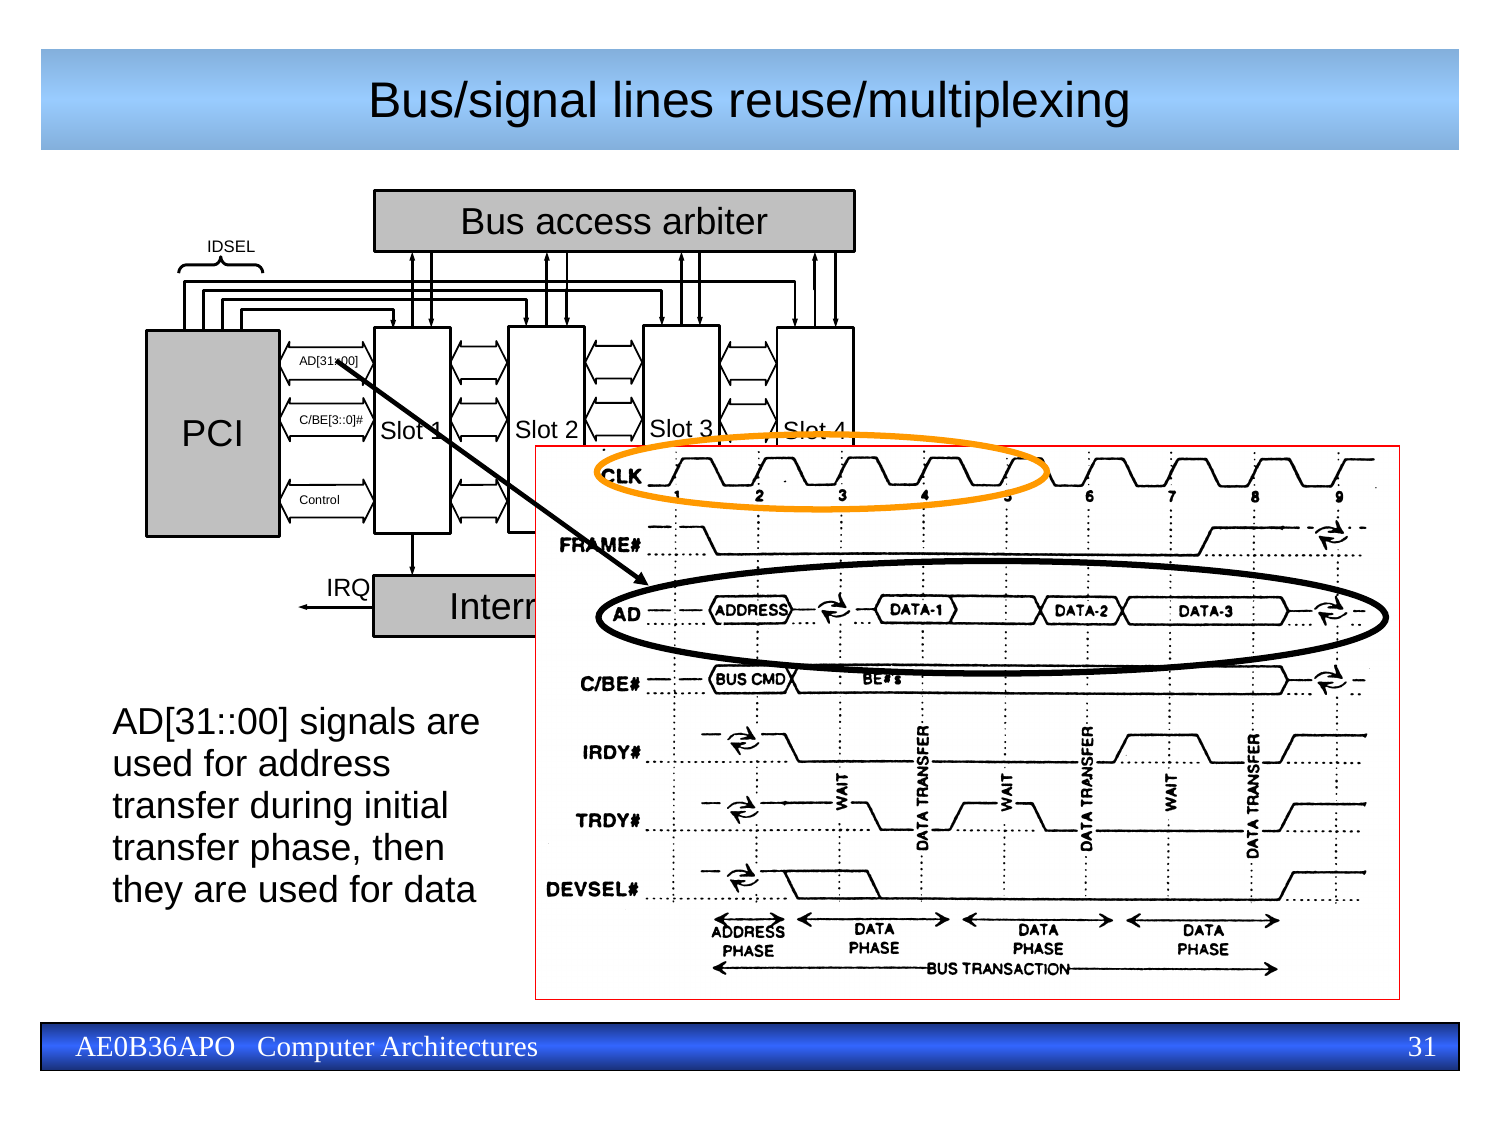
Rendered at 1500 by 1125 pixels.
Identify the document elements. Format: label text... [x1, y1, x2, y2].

text_box Interrupt subsystem [373, 575, 535, 637]
text_box PCI [146, 330, 280, 537]
text_box Slot 4 [776, 438, 854, 445]
text_box Slot 3 [643, 325, 720, 445]
text_box Control [284, 485, 374, 515]
picture [601, 446, 1043, 506]
text_box AD[31::00] signals are used for address transfer during initial transfer phase, then they are used for data [96, 692, 503, 928]
picture [536, 446, 1399, 999]
text_box Slot 2 [508, 326, 585, 500]
text_box C/BE[3::0]# [284, 405, 374, 435]
text_box Slot 1 [374, 392, 451, 534]
text_box AD[31::00] [284, 346, 374, 376]
picture [602, 565, 1382, 670]
text_box IDSEL [192, 230, 291, 264]
text_box Slot 2 [508, 488, 535, 533]
text_box Slot 1 [374, 327, 451, 439]
text_box Bus access arbiter [374, 190, 855, 252]
text_box Slot 4 [776, 327, 854, 431]
title Bus/signal lines reuse/multiplexing [41, 49, 1459, 150]
text_box IRQ [311, 566, 410, 610]
